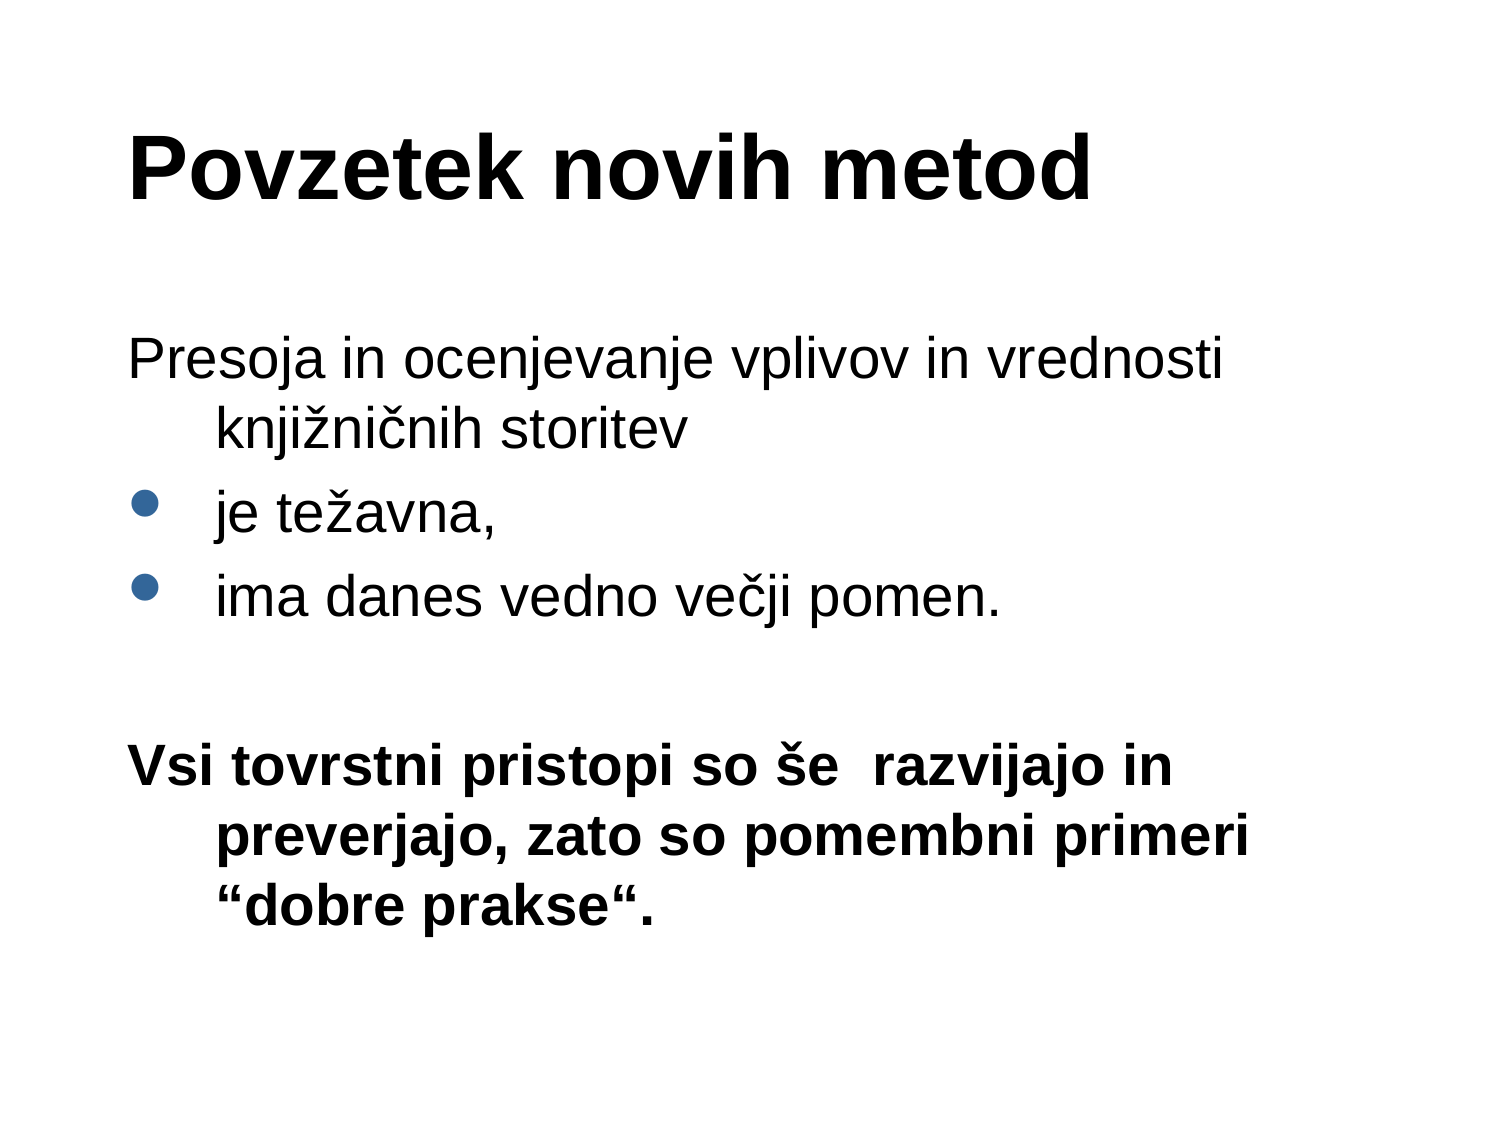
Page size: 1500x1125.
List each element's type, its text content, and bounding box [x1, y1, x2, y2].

title Povzetek novih metod [112, 37, 1388, 225]
list Presoja in ocenjevanje vplivov in vrednosti knjižničnih storitev je težavna, ima danes vedno večji pomen. Vsi tovrstni pristopi so še razvijajo in preverjajo, zato so pomembni primeri “dobre prakse“. [112, 312, 1388, 988]
